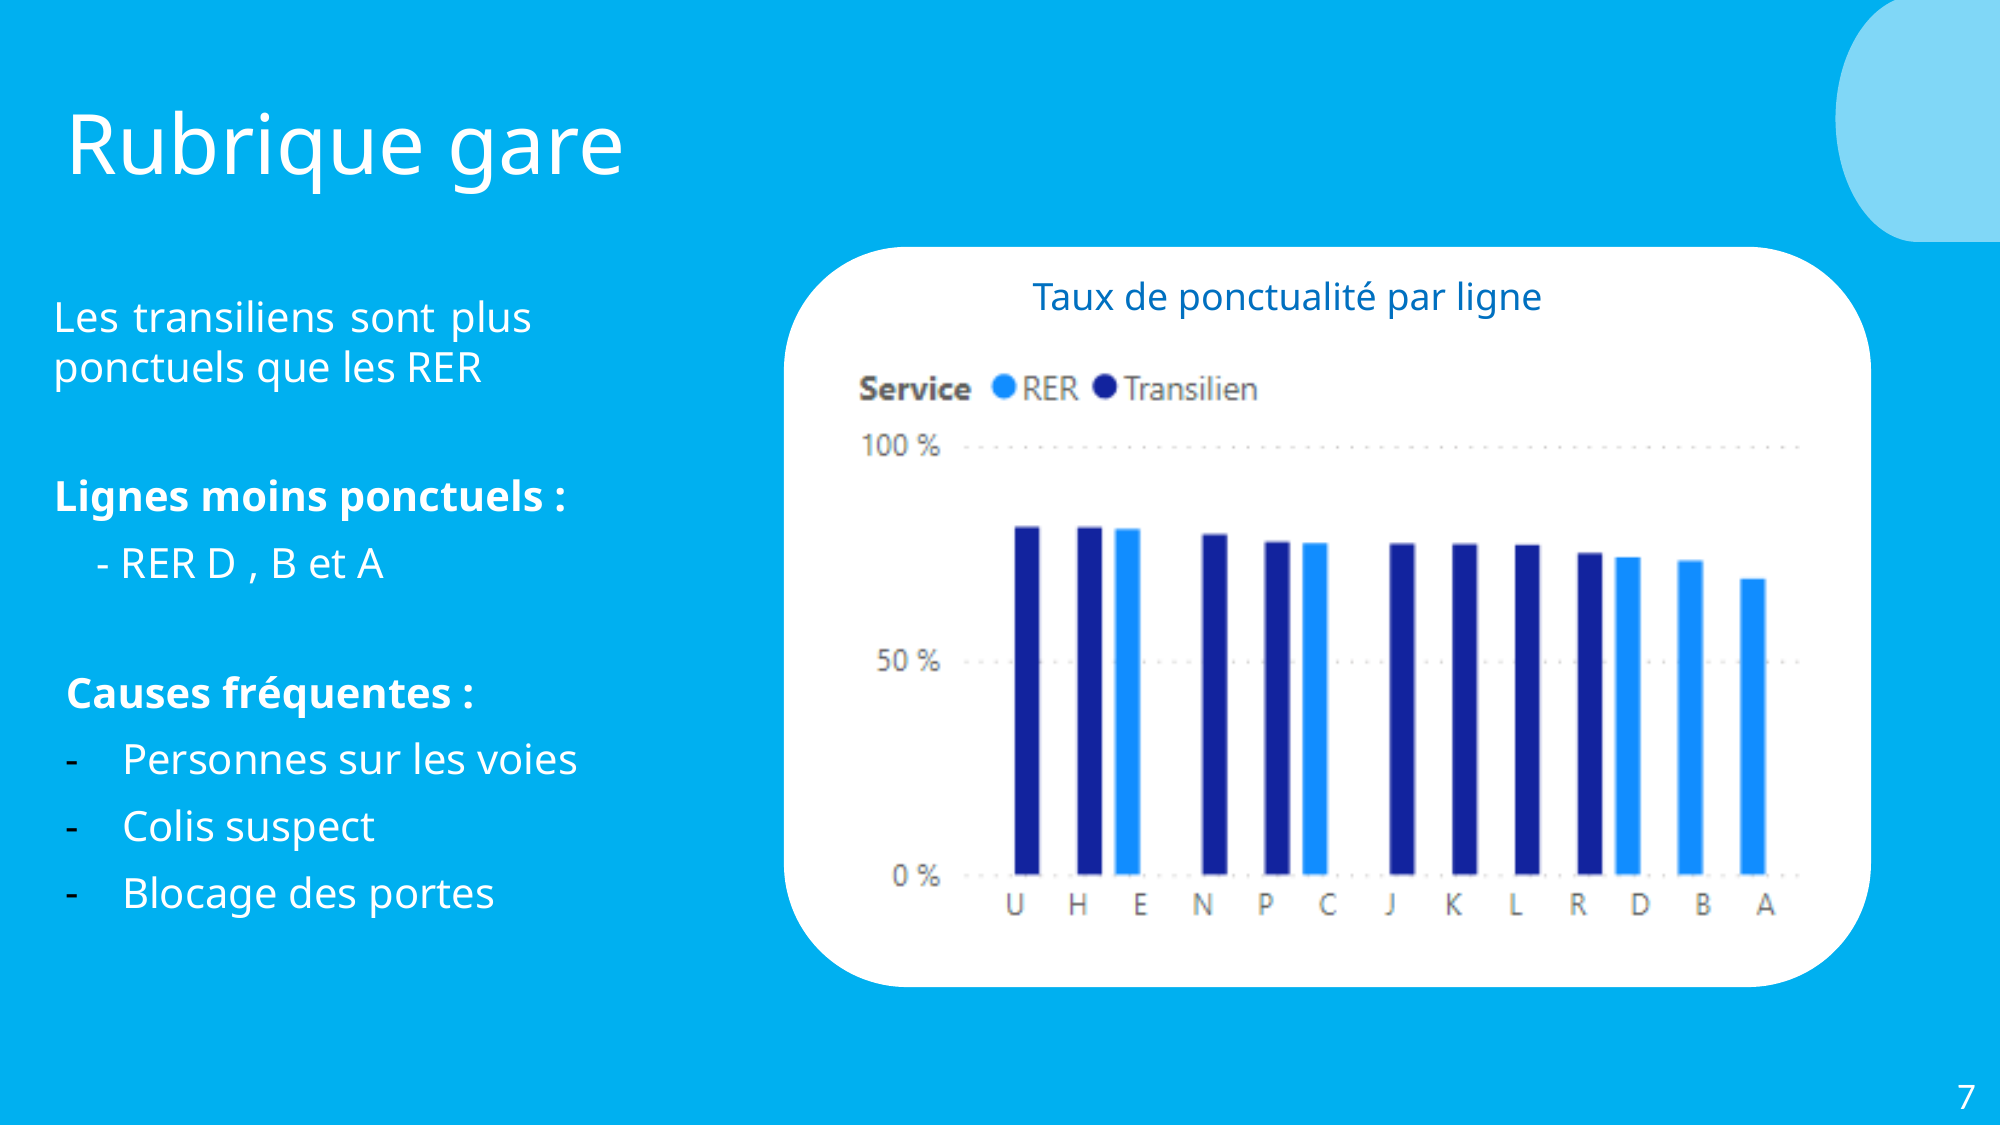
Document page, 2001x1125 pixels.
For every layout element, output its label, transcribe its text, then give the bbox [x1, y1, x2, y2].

text_box Rubrique gare [50, 83, 769, 200]
picture [844, 341, 1801, 933]
text_box 7 [1941, 1064, 2000, 1125]
text_box Lignes moins ponctuels : - RER D , B et A [38, 462, 639, 596]
text_box Causes fréquentes : Personnes sur les voies Colis suspect Blocage des portes [50, 659, 650, 927]
text_box Taux de ponctualité par ligne [942, 265, 1634, 326]
text_box [0, 0, 2000, 1125]
text_box Les transiliens sont plus ponctuels que les RER [38, 283, 736, 400]
